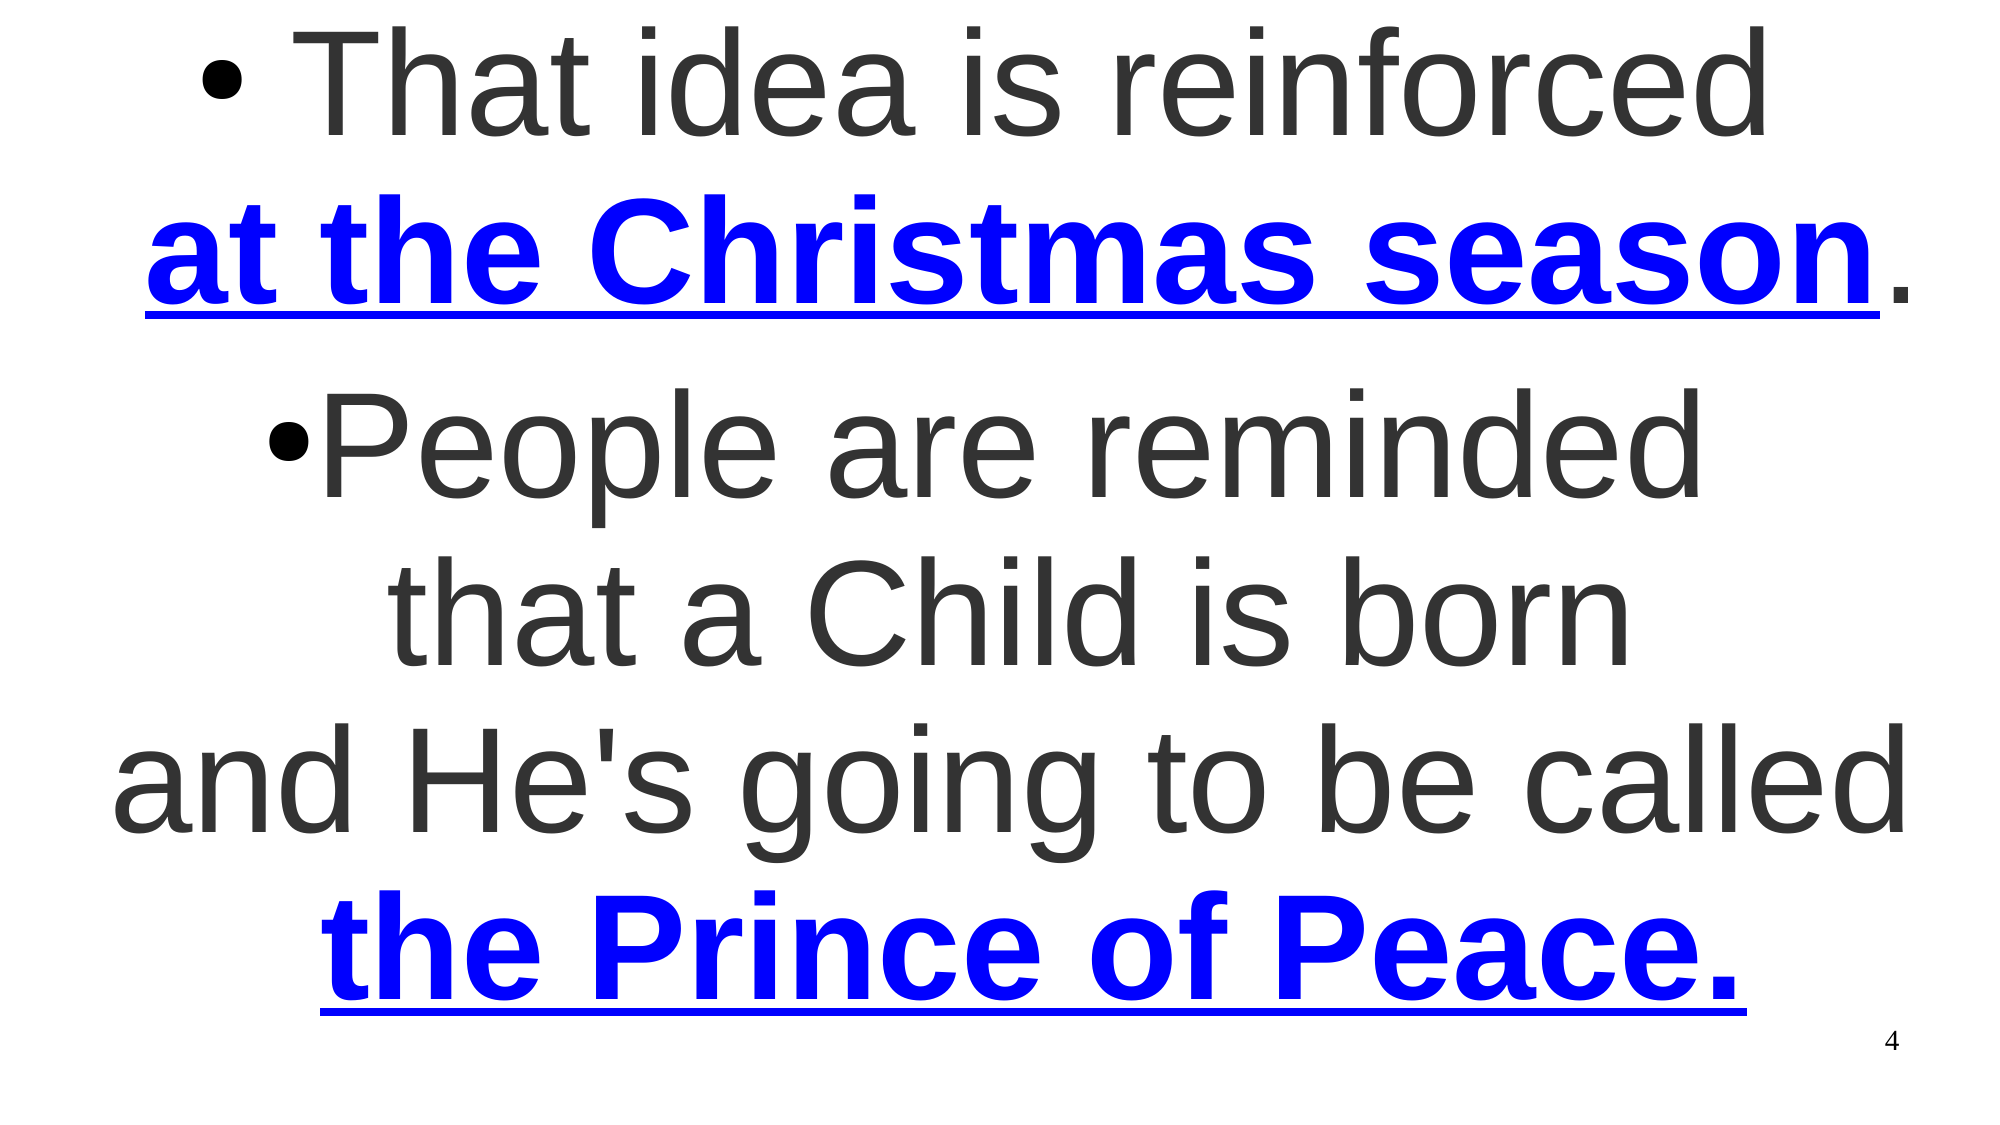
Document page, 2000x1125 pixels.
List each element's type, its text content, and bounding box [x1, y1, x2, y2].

list That idea is reinforced at the Christmas season. People are reminded that a Child is born and He's going to be called the Prince of Peace. [0, 0, 1996, 1123]
